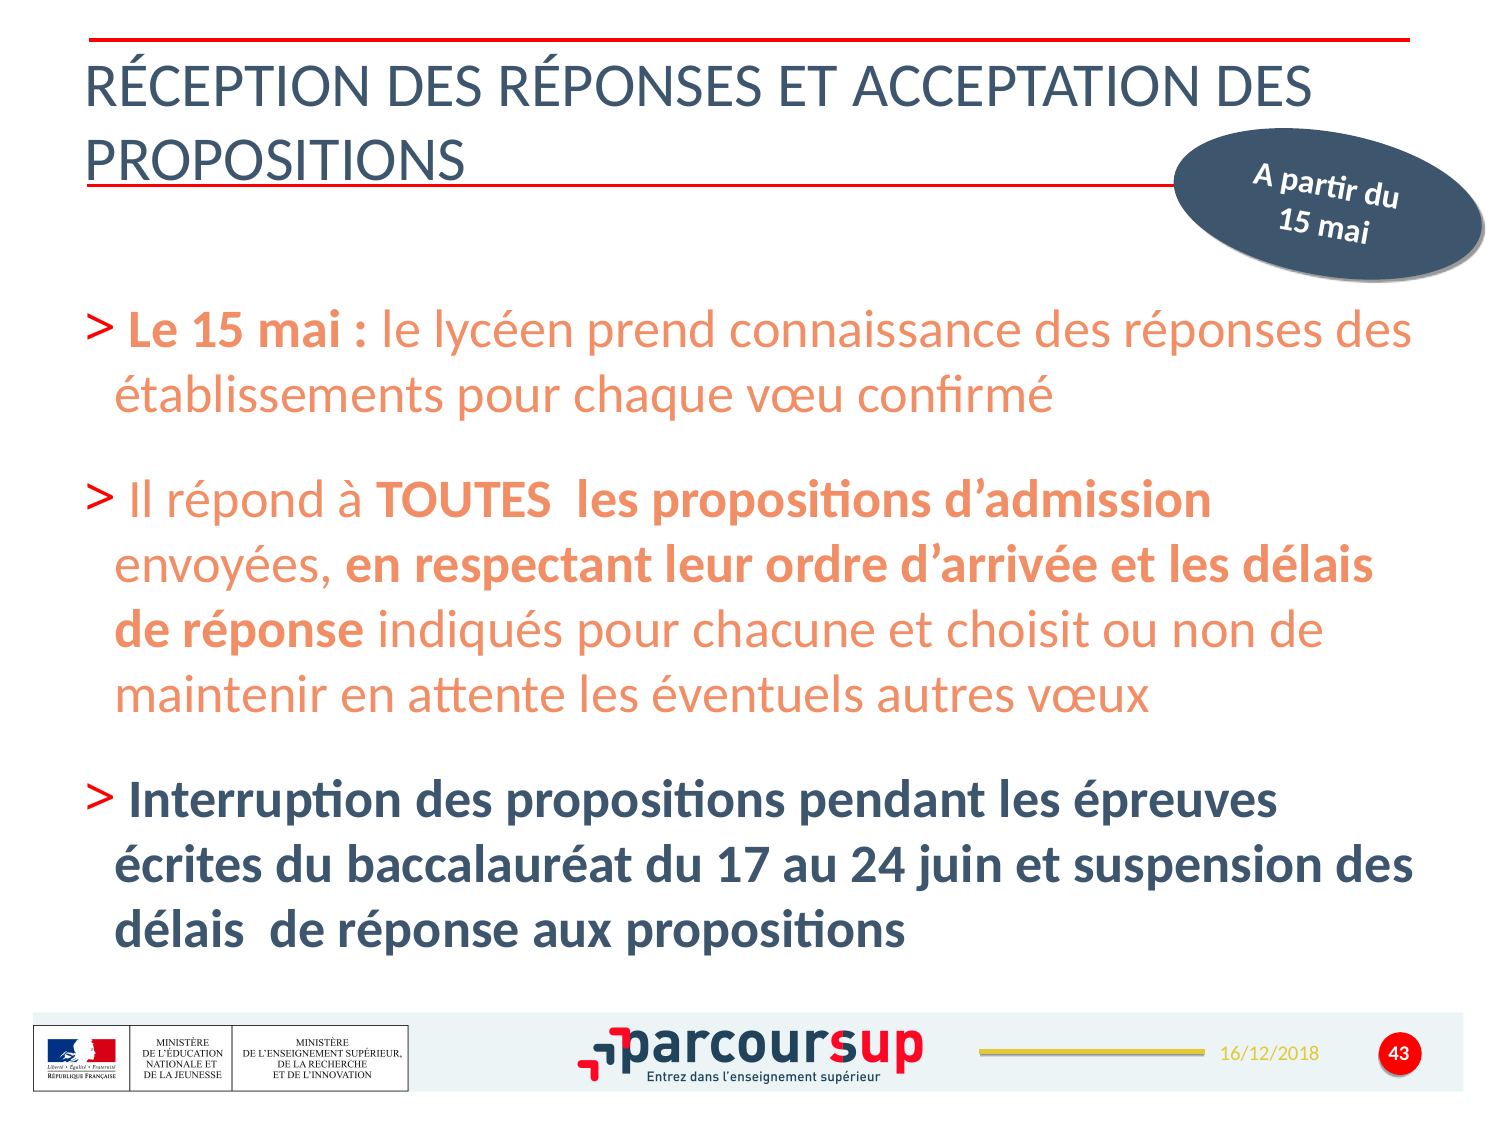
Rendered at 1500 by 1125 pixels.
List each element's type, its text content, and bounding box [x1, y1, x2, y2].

text_box A partir du 15 mai [1173, 128, 1482, 280]
list Le 15 mai : le lycéen prend connaissance des réponses des établissements pour chaque vœu confirmé Il répond à TOUTES les propositions d’admission envoyées, en respectant leur ordre d’arrivée et les délais de réponse indiqués pour chacune et choisit ou non de maintenir en attente les éventuels autres vœux Interruption des propositions pendant les épreuves écrites du baccalauréat du 17 au 24 juin et suspension des délais de réponse aux propositions [69, 285, 1452, 991]
slide_number <numéro> [1368, 1031, 1430, 1074]
picture [0, 0, 1499, 1124]
title réception des réponses et acceptation des propositions [69, 12, 1409, 224]
